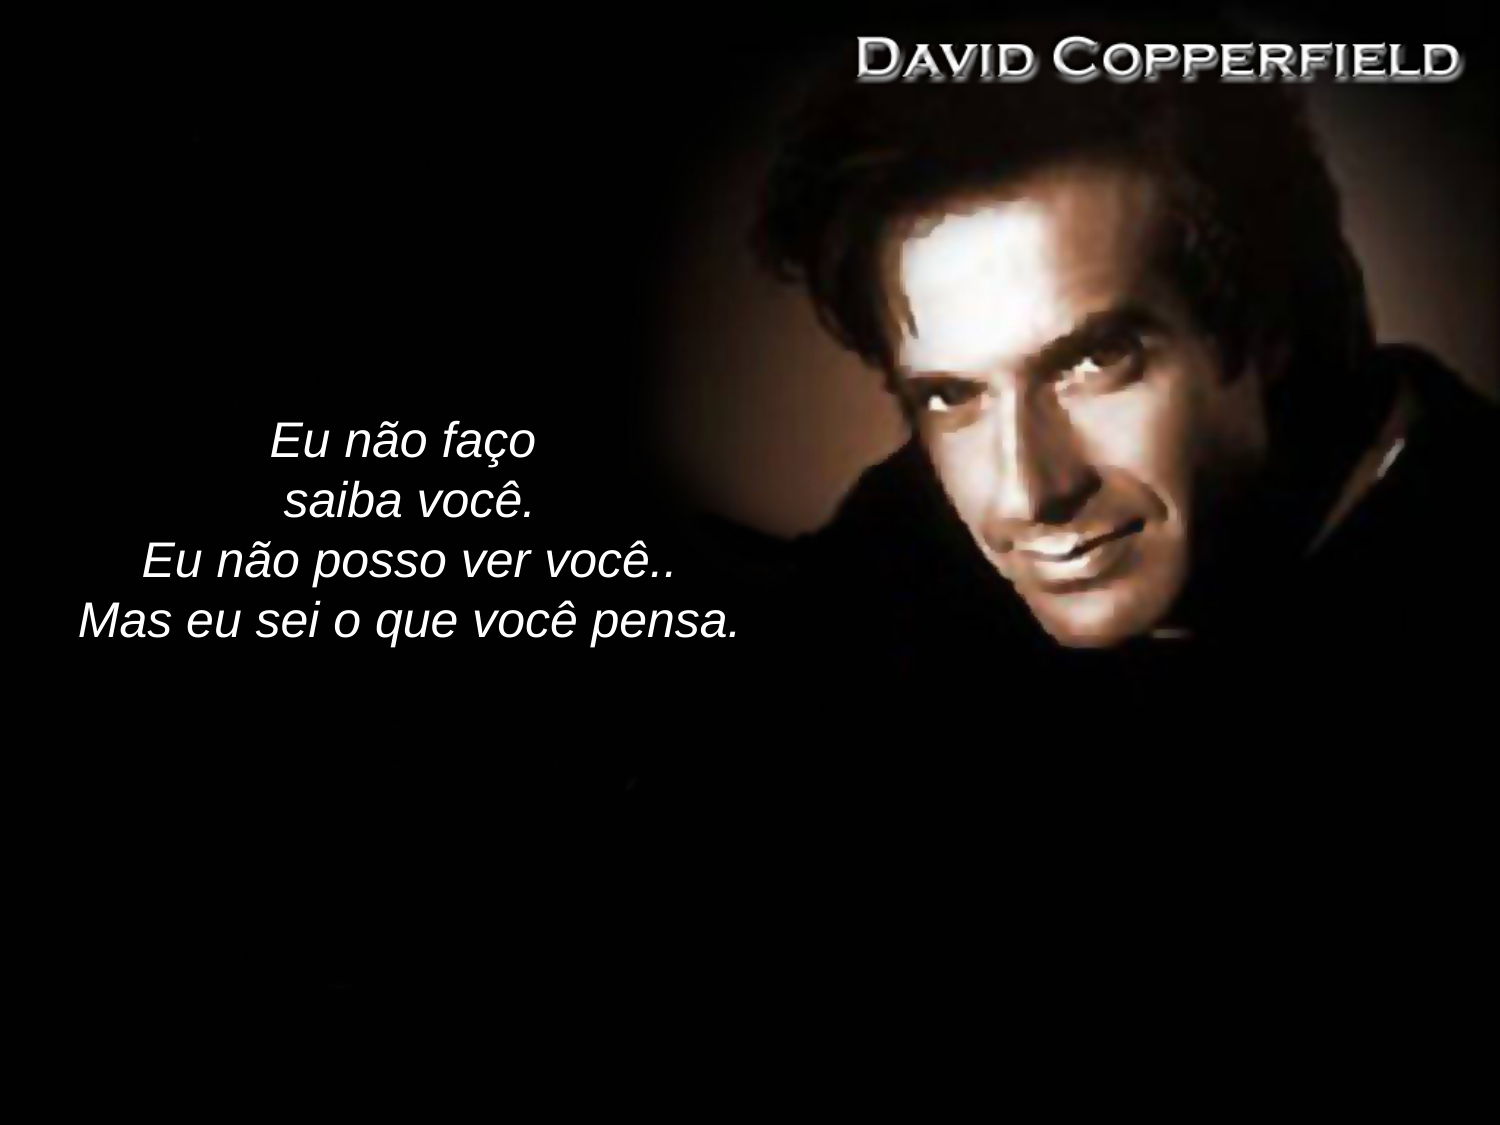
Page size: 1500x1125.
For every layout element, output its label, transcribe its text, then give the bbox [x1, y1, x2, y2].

picture [0, 0, 1500, 1125]
text_box Eu não faço saiba você. Eu não posso ver você.. Mas eu sei o que você pensa. [57, 399, 763, 656]
